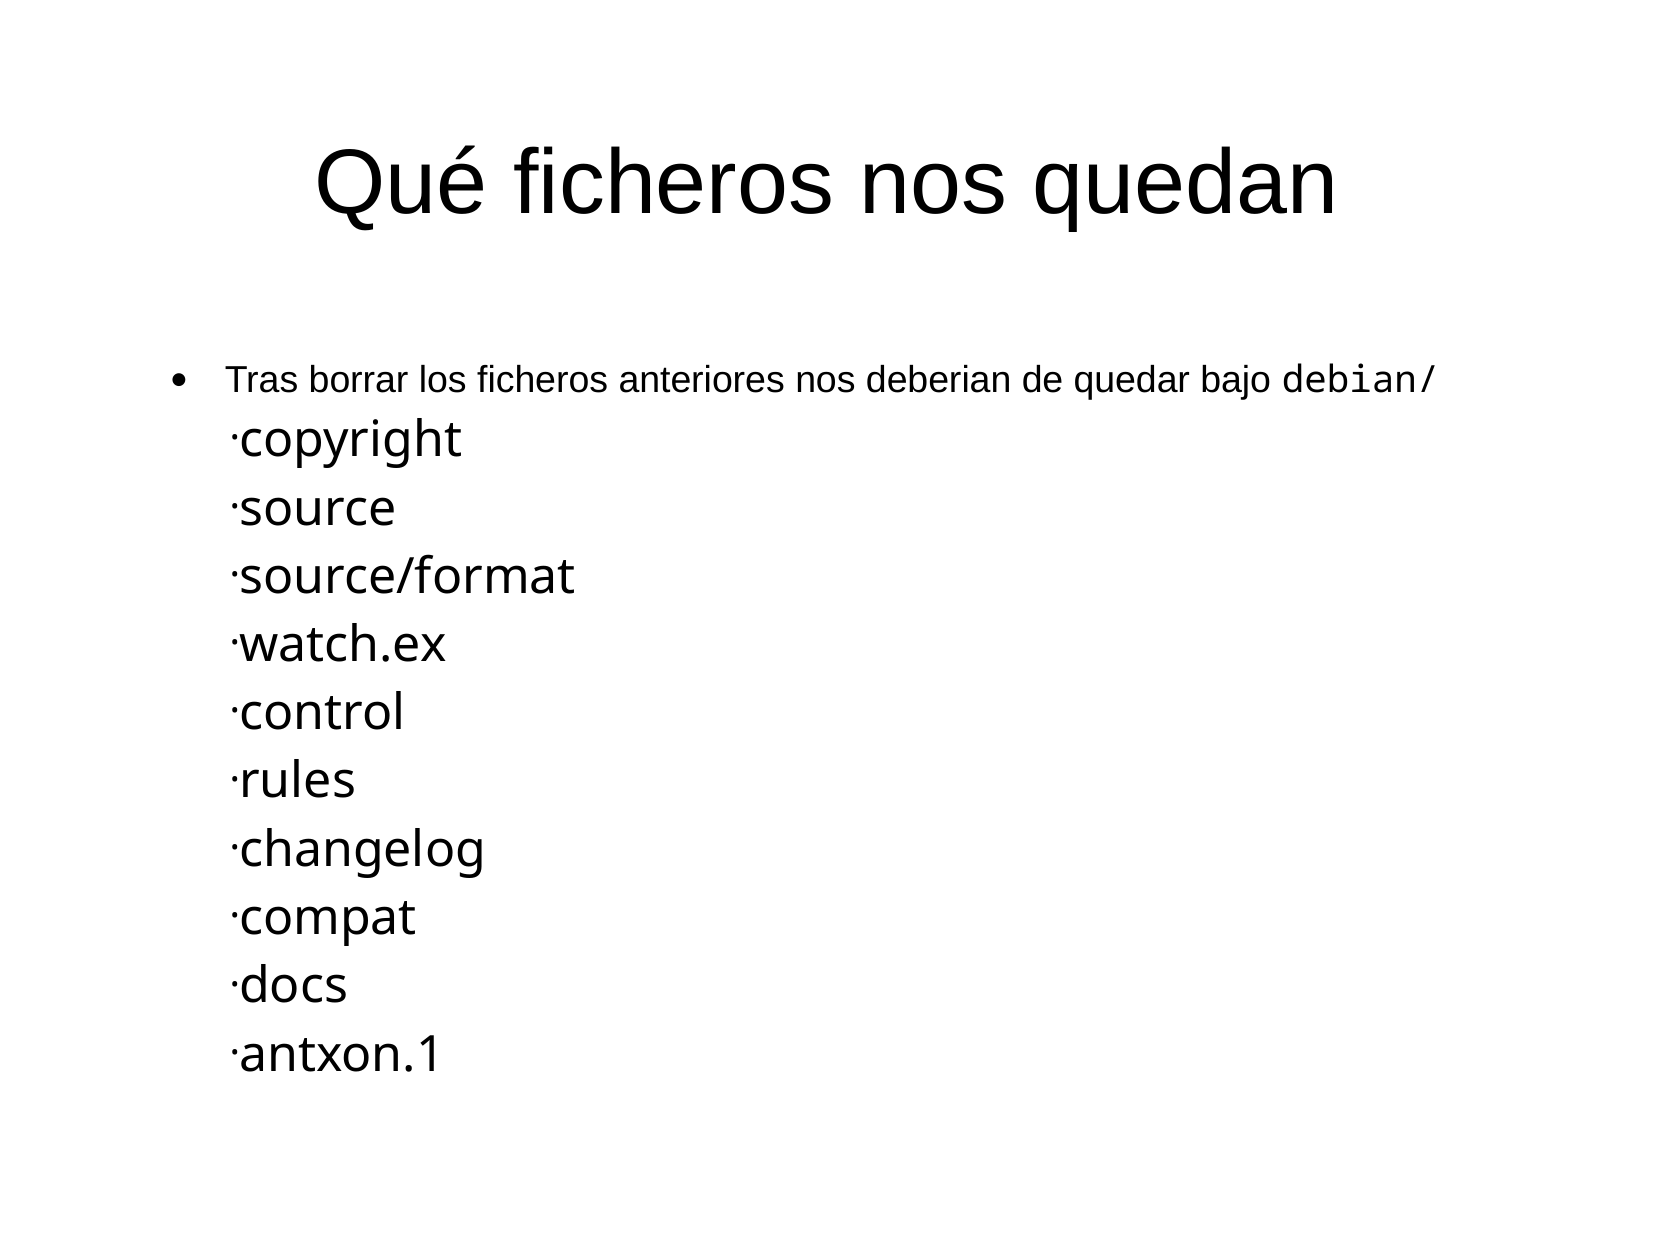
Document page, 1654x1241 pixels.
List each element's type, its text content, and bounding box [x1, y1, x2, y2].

title Qué ficheros nos quedan [121, 102, 1534, 311]
list Tras borrar los ficheros anteriores nos deberian de quedar bajo debian/ copyright source source/format watch.ex control rules changelog compat docs antxon.1 [121, 344, 1534, 1127]
